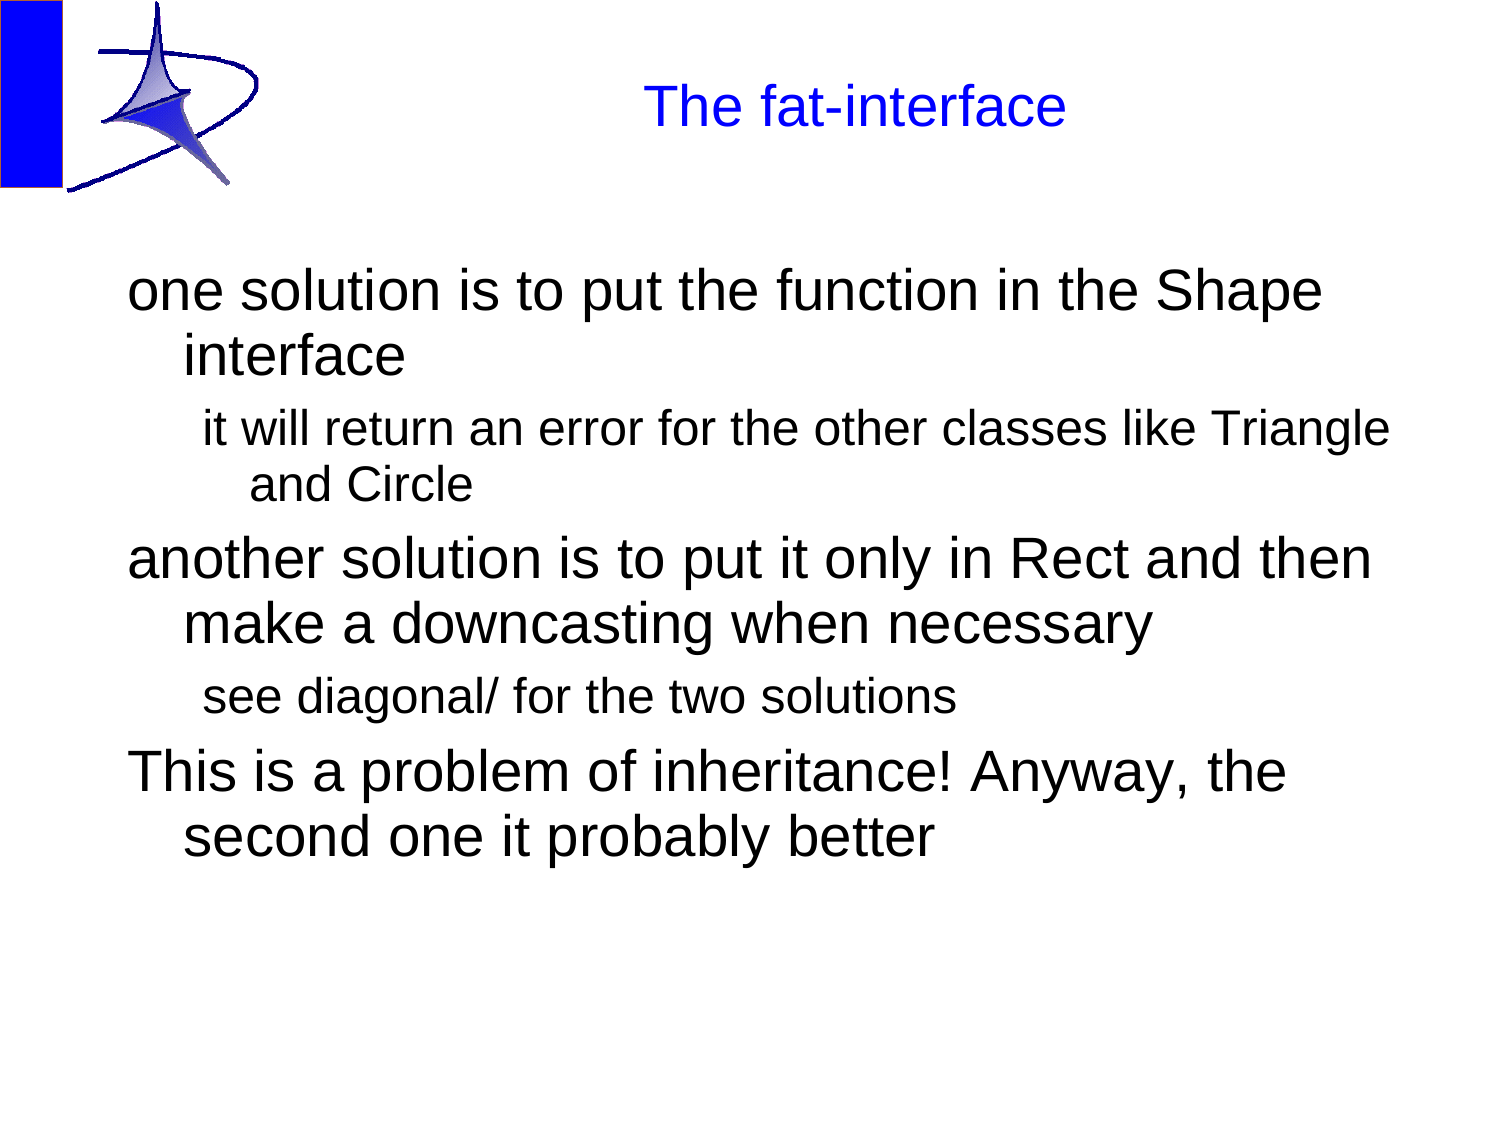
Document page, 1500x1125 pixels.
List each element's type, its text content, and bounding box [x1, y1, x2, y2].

title The fat-interface [262, 24, 1450, 188]
picture [62, 0, 263, 197]
list one solution is to put the function in the Shape interface it will return an error for the other classes like Triangle and Circle another solution is to put it only in Rect and then make a downcasting when necessary see diagonal/ for the two solutions This is a problem of inheritance! Anyway, the second one it probably better [112, 249, 1450, 1001]
